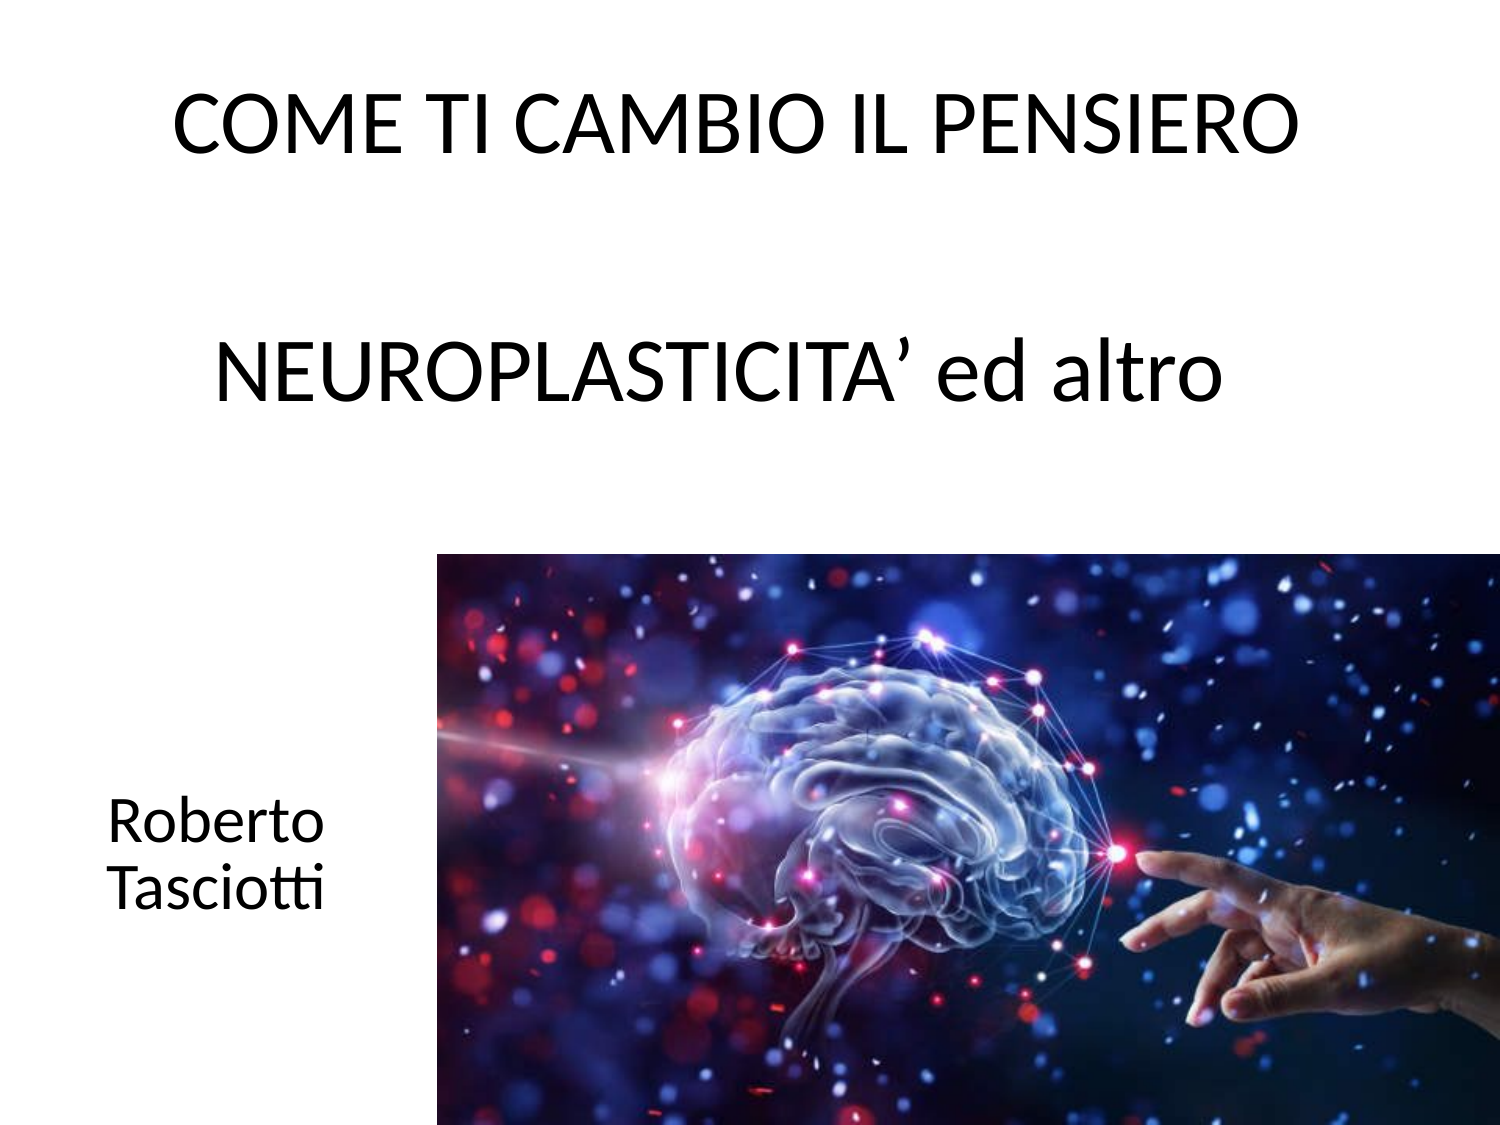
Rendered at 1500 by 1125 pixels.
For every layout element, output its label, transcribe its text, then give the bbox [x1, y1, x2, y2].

subtitle NEUROPLASTICITA’ ed altro [194, 302, 1245, 591]
title COME TI CAMBIO IL PENSIERO [100, 54, 1376, 296]
picture [437, 554, 1500, 1125]
text_box Roberto Tasciotti [29, 562, 405, 934]
